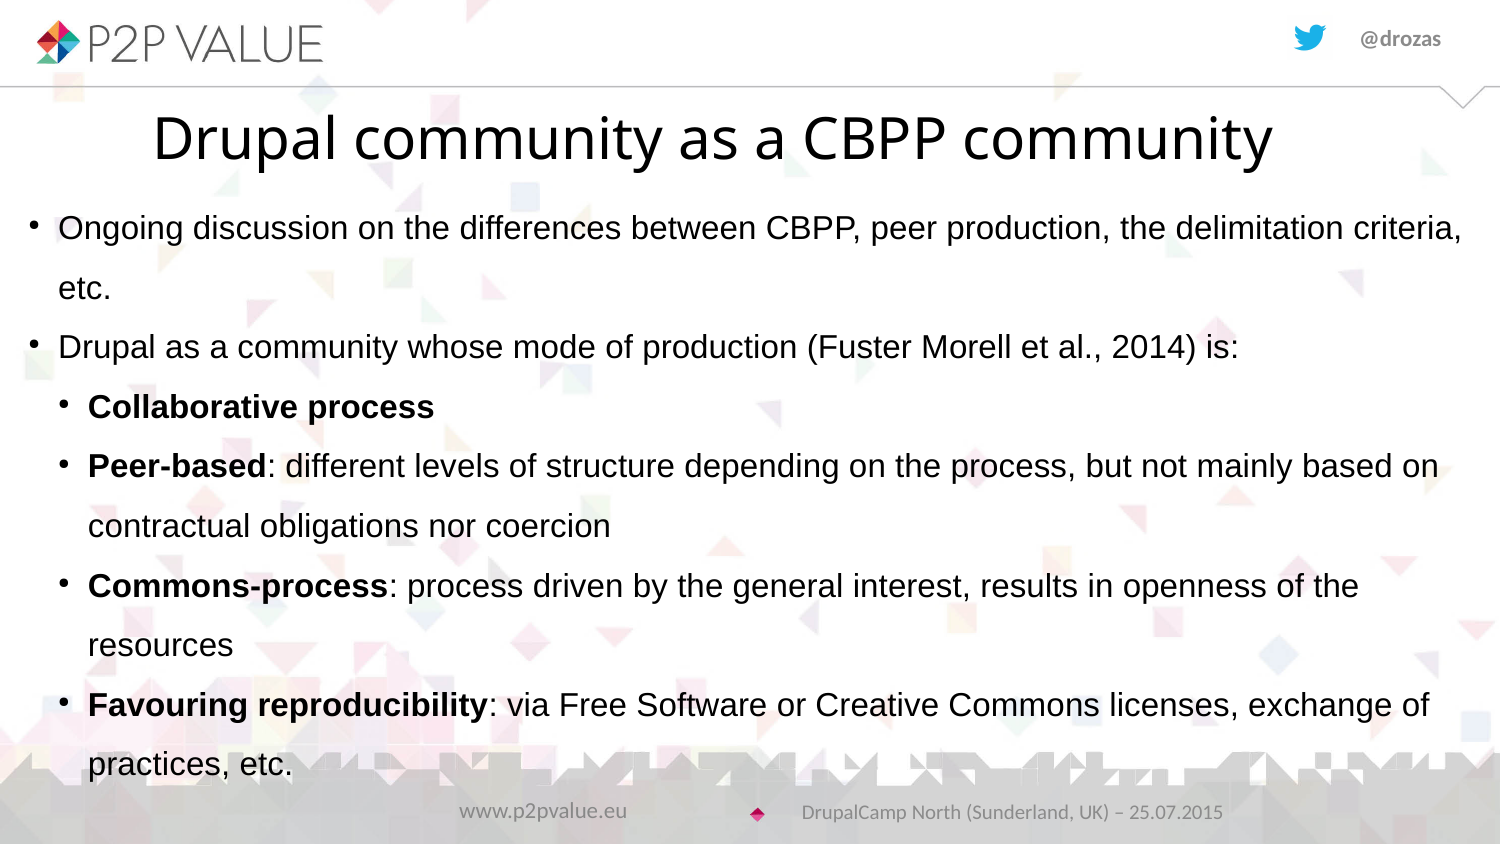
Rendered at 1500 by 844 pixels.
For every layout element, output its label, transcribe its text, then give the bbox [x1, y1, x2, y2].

text_box @drozas [1333, 15, 1455, 60]
subtitle Ongoing discussion on the differences between CBPP, peer production, the delimitation criteria, etc. Drupal as a community whose mode of production (Fuster Morell et al., 2014) is: Collaborative process Peer-based: different levels of structure depending on the process, but not mainly based on contractual obligations nor coercion Commons-process: process driven by the general interest, results in openness of the resources Favouring reproducibility: via Free Software or Creative Commons licenses, exchange of practices, etc. [15, 180, 1496, 796]
text_box DrupalCamp North (Sunderland, UK) – 25.07.2015 [788, 788, 1481, 834]
title Drupal community as a CBPP community [60, 92, 1366, 180]
picture [0, 0, 1500, 844]
text_box www.p2pvalue.eu [453, 789, 672, 829]
